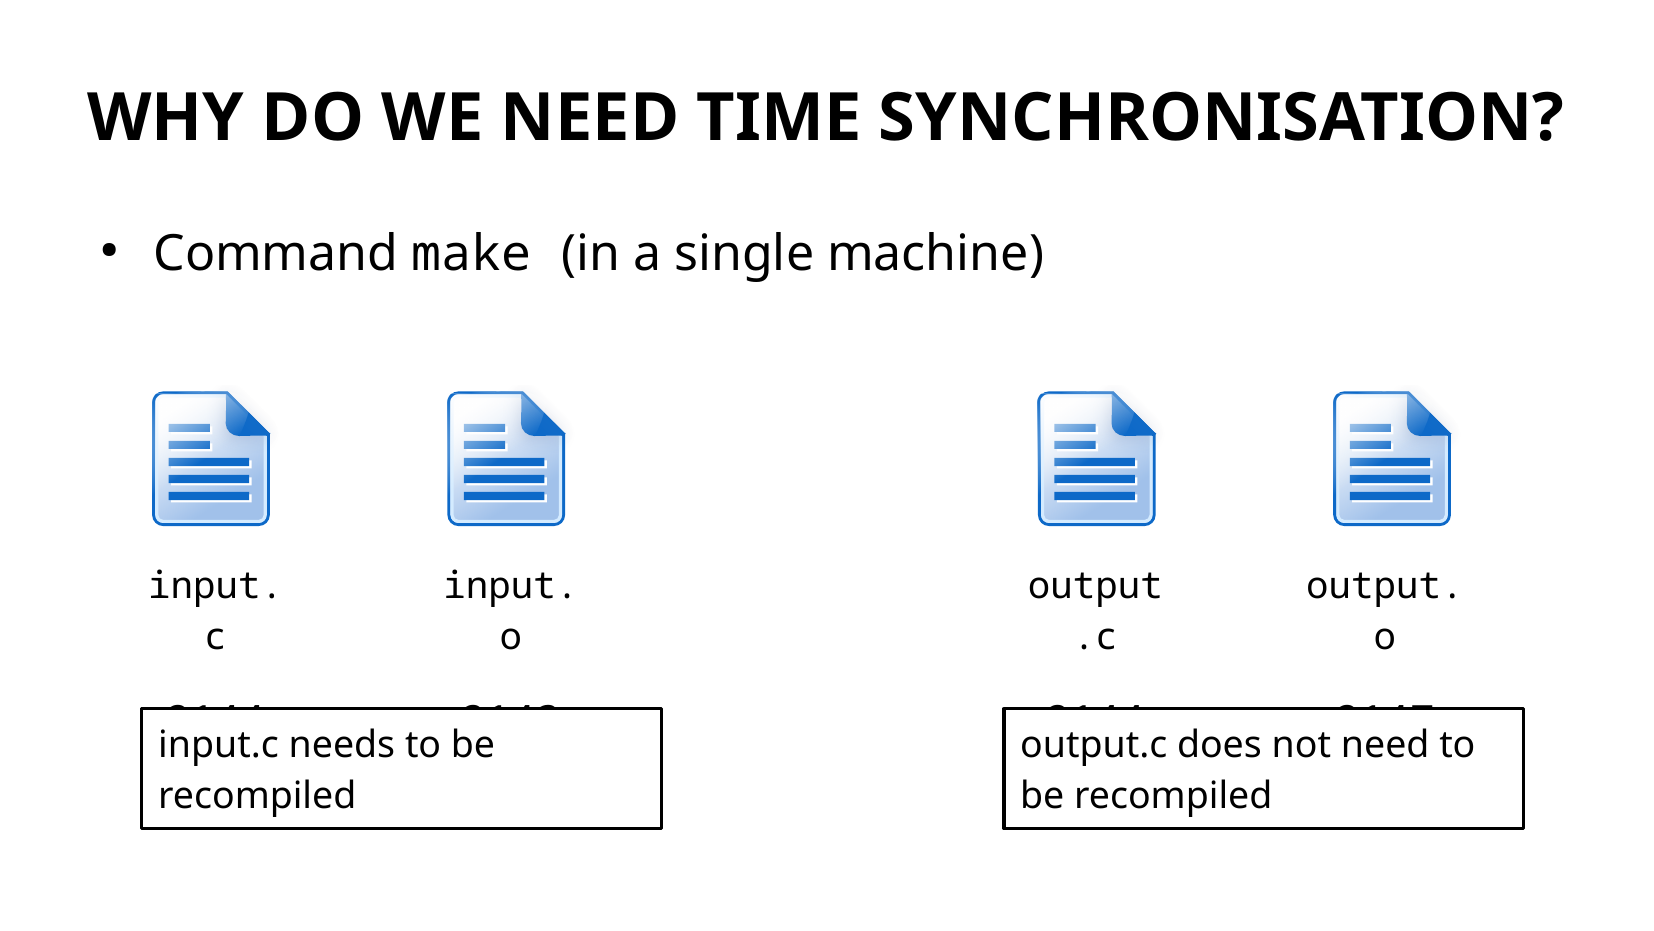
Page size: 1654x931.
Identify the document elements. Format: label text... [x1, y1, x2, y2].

text_box input.c needs to be recompiled [141, 708, 662, 818]
text_box output.c 2144 [1003, 551, 1188, 706]
title WHY DO WE NEED TIME SYNCHRONISATION? [82, 33, 1571, 196]
text_box input.c 2144 [129, 551, 302, 668]
list Command make (in a single machine) [82, 217, 1571, 757]
text_box input.o 2143 [425, 551, 597, 668]
picture [431, 385, 578, 533]
picture [135, 385, 283, 533]
picture [1316, 385, 1464, 533]
picture [1021, 385, 1169, 533]
text_box output.c does not need to be recompiled [1003, 708, 1524, 818]
text_box output.o 2147 [1287, 551, 1483, 706]
